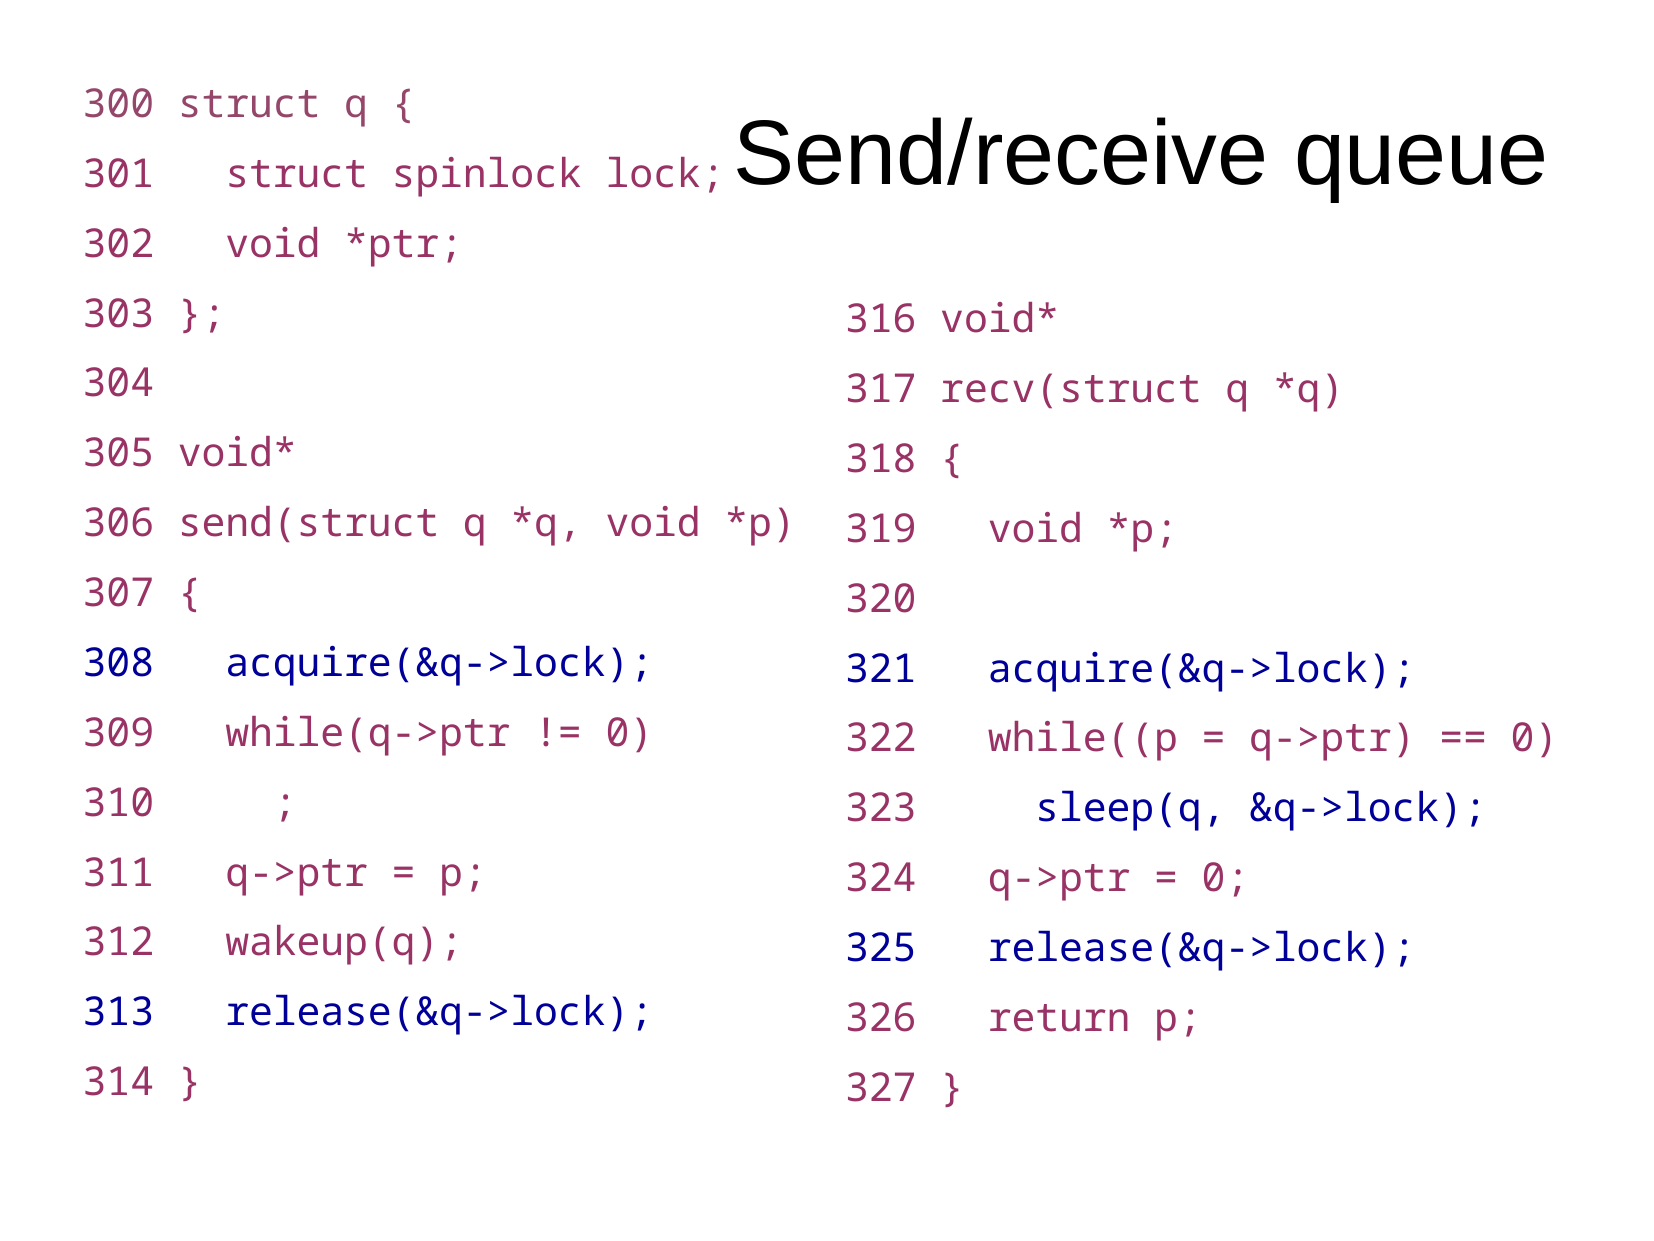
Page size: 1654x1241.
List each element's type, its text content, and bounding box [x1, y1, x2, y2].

list 300 struct q { 301 struct spinlock lock; 302 void *ptr; 303 }; 304 305 void* 306 send(struct q *q, void *p) 307 { 308 acquire(&q->lock); 309 while(q->ptr != 0) 310 ; 311 q->ptr = p; 312 wakeup(q); 313 release(&q->lock); 314 } [82, 75, 809, 1163]
list 316 void* 317 recv(struct q *q) 318 { 319 void *p; 320 321 acquire(&q->lock); 322 while((p = q->ptr) == 0) 323 sleep(q, &q->lock); 324 q->ptr = 0; 325 release(&q->lock); 326 return p; 327 } [845, 290, 1572, 1163]
title Send/receive queue [712, 49, 1571, 257]
